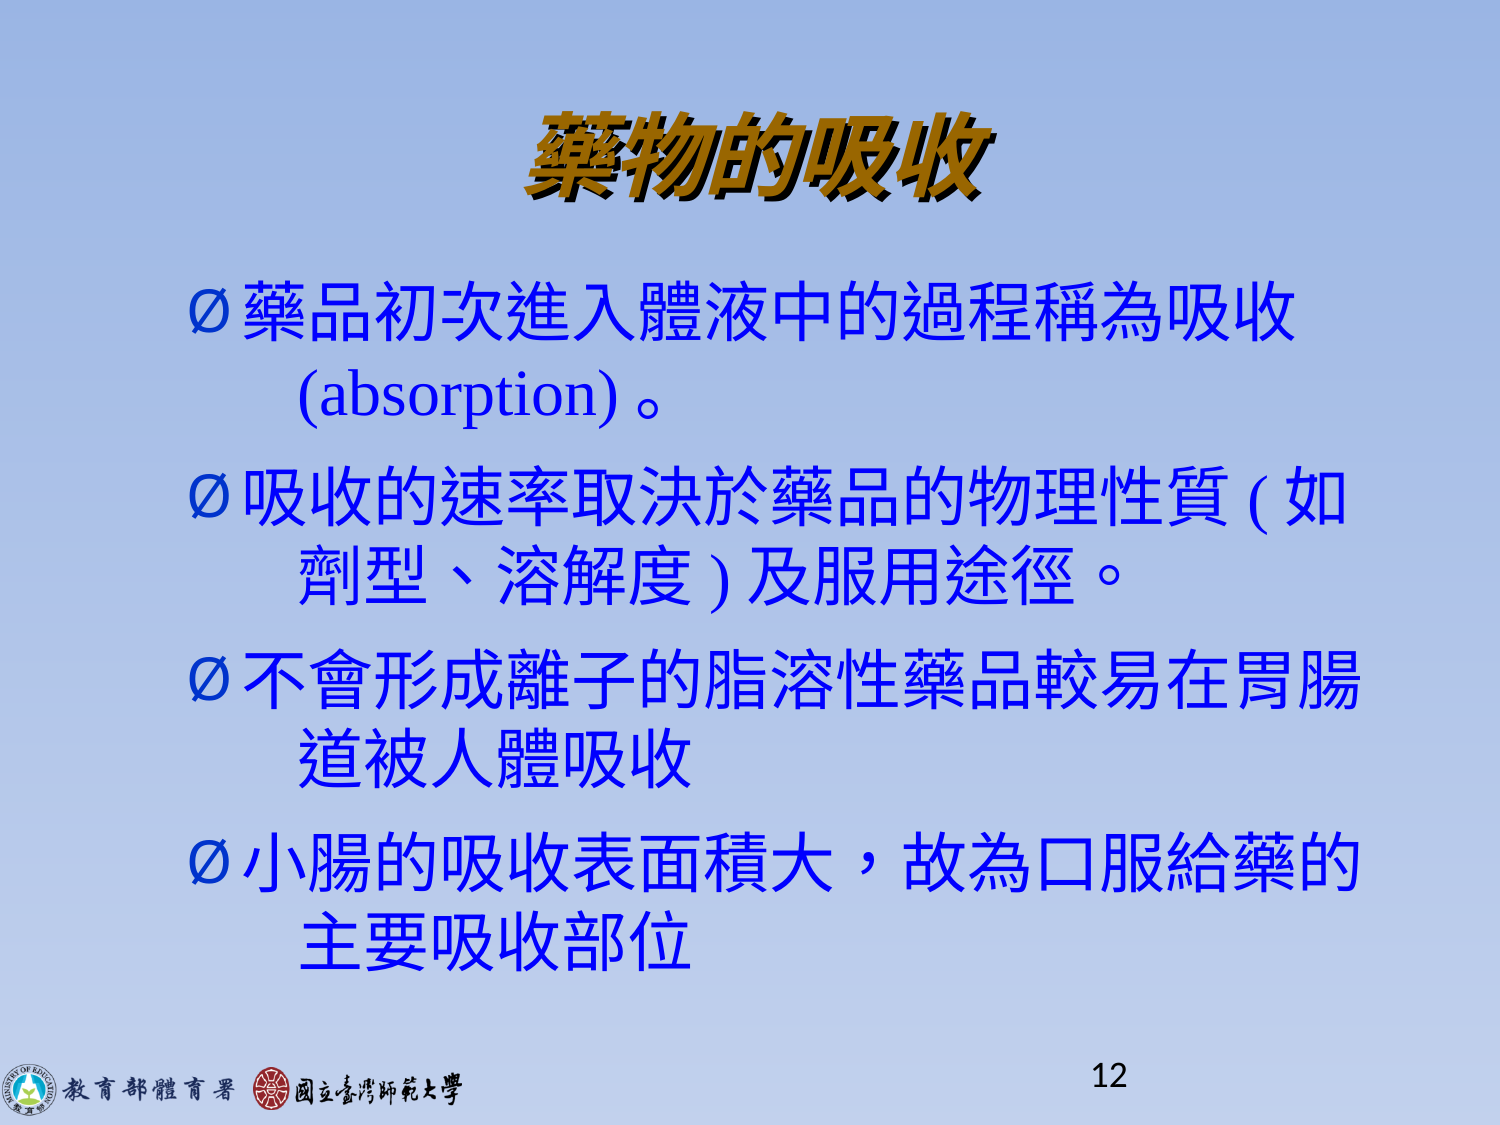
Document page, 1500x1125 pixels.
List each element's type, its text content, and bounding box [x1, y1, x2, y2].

title 藥物的吸收 [0, 90, 1500, 201]
text_box [1074, 1042, 1426, 1103]
list 藥品初次進入體液中的過程稱為吸收(absorption)。 吸收的速率取決於藥品的物理性質(如劑型、溶解度)及服用途徑。 不會形成離子的脂溶性藥品較易在胃腸道被人體吸收 小腸的吸收表面積大，故為口服給藥的主要吸收部位 [171, 262, 1426, 994]
